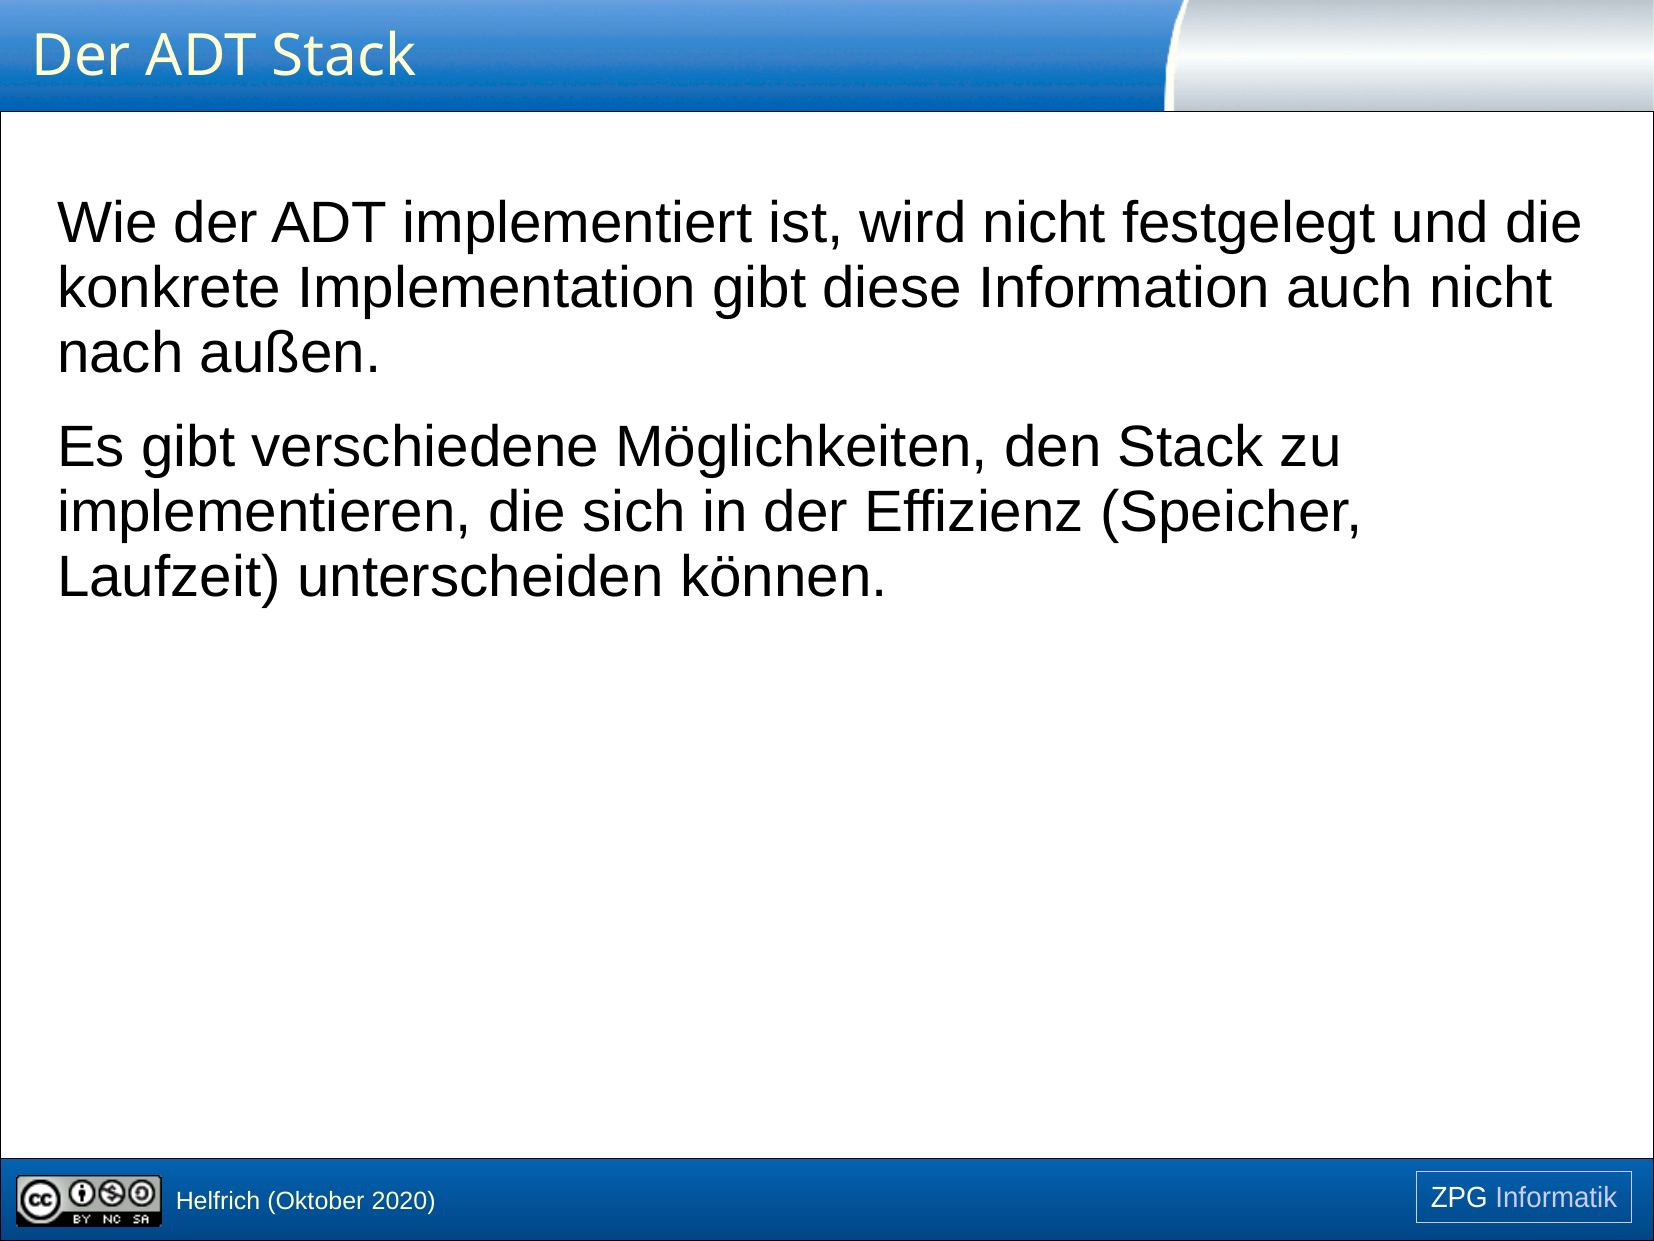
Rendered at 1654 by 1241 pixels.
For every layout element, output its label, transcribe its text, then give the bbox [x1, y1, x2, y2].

title Der ADT Stack [31, 14, 1151, 92]
list Wie der ADT implementiert ist, wird nicht festgelegt und die konkrete Implementation gibt diese Information auch nicht nach außen. Es gibt verschiedene Möglichkeiten, den Stack zu implementieren, die sich in der Effizienz (Speicher, Laufzeit) unterscheiden können. [57, 189, 1605, 909]
picture [16, 1175, 162, 1227]
picture [0, 0, 1654, 111]
